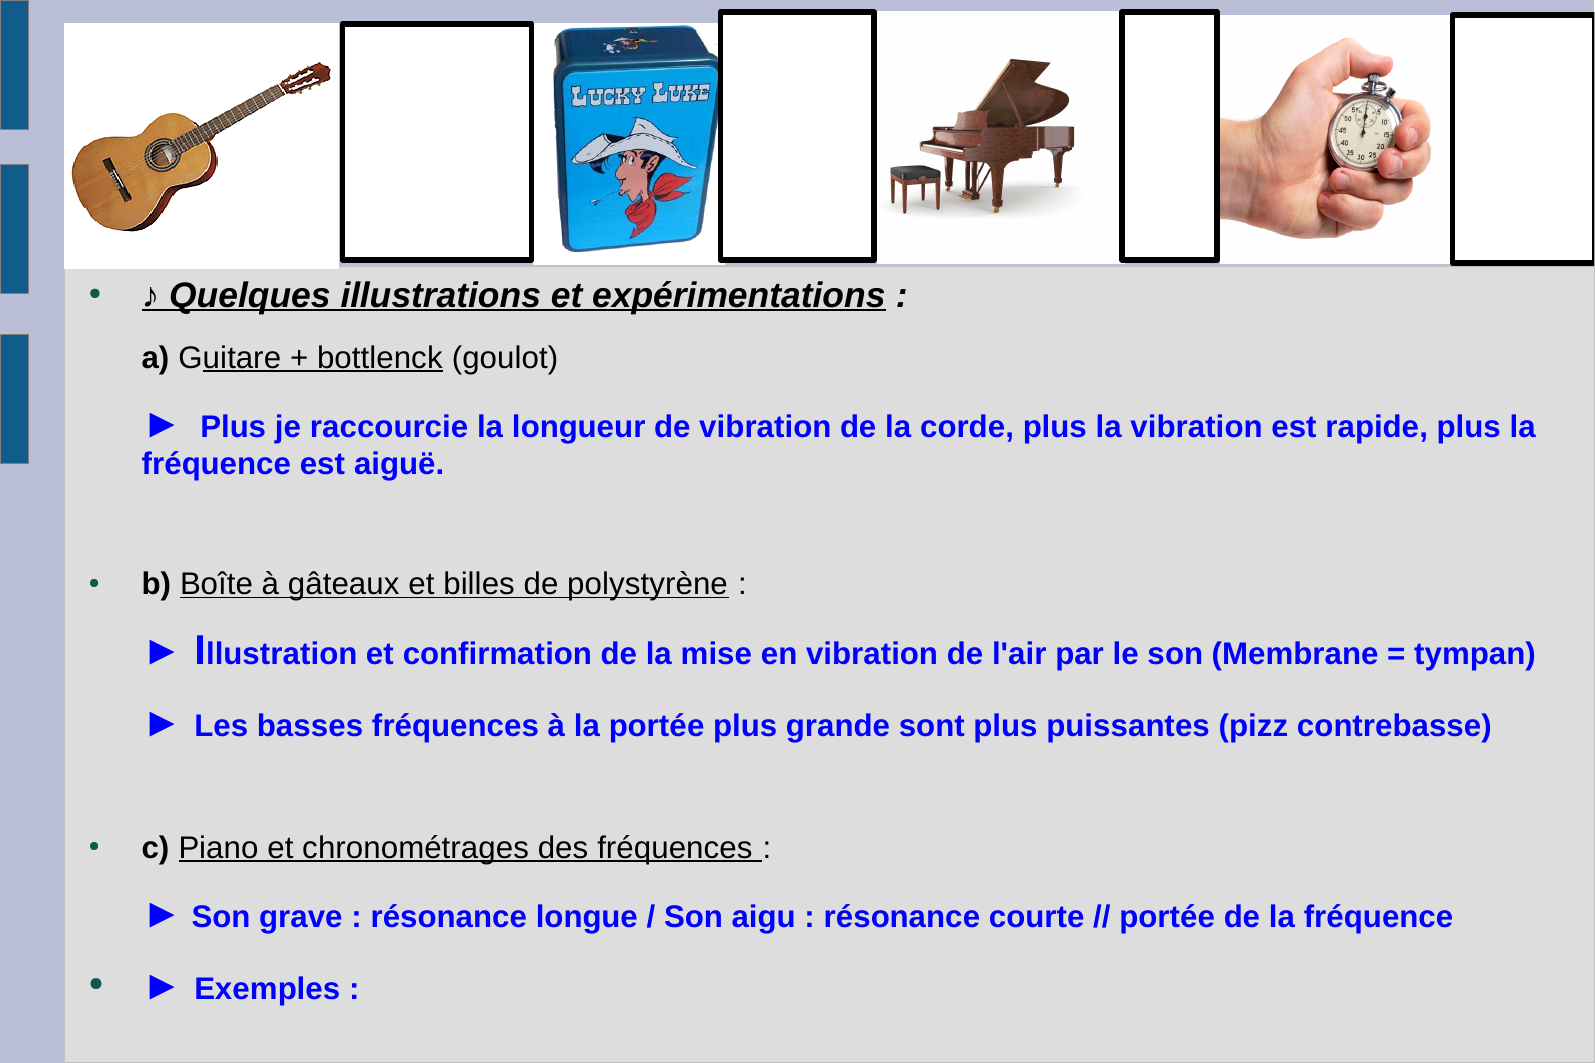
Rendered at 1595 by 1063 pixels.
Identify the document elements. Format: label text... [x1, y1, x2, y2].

text_box [1122, 11, 1217, 260]
list ♪ Quelques illustrations et expérimentations : a) Guitare + bottlenck (goulot) ► Plus je raccourcie la longueur de vibration de la corde, plus la vibration est rapide, plus la fréquence est aiguë. b) Boîte à gâteaux et billes de polystyrène : ► Illustration et confirmation de la mise en vibration de l'air par le son (Membrane = tympan) ► Les basses fréquences à la portée plus grande sont plus puissantes (pizz contrebasse) c) Piano et chronométrages des fréquences : ► Son grave : résonance longue / Son aigu : résonance courte // portée de la fréquence ► Exemples : [70, 275, 1583, 1063]
picture [59, 11, 1595, 284]
text_box [342, 23, 532, 260]
text_box [1452, 15, 1595, 264]
text_box [720, 11, 875, 260]
